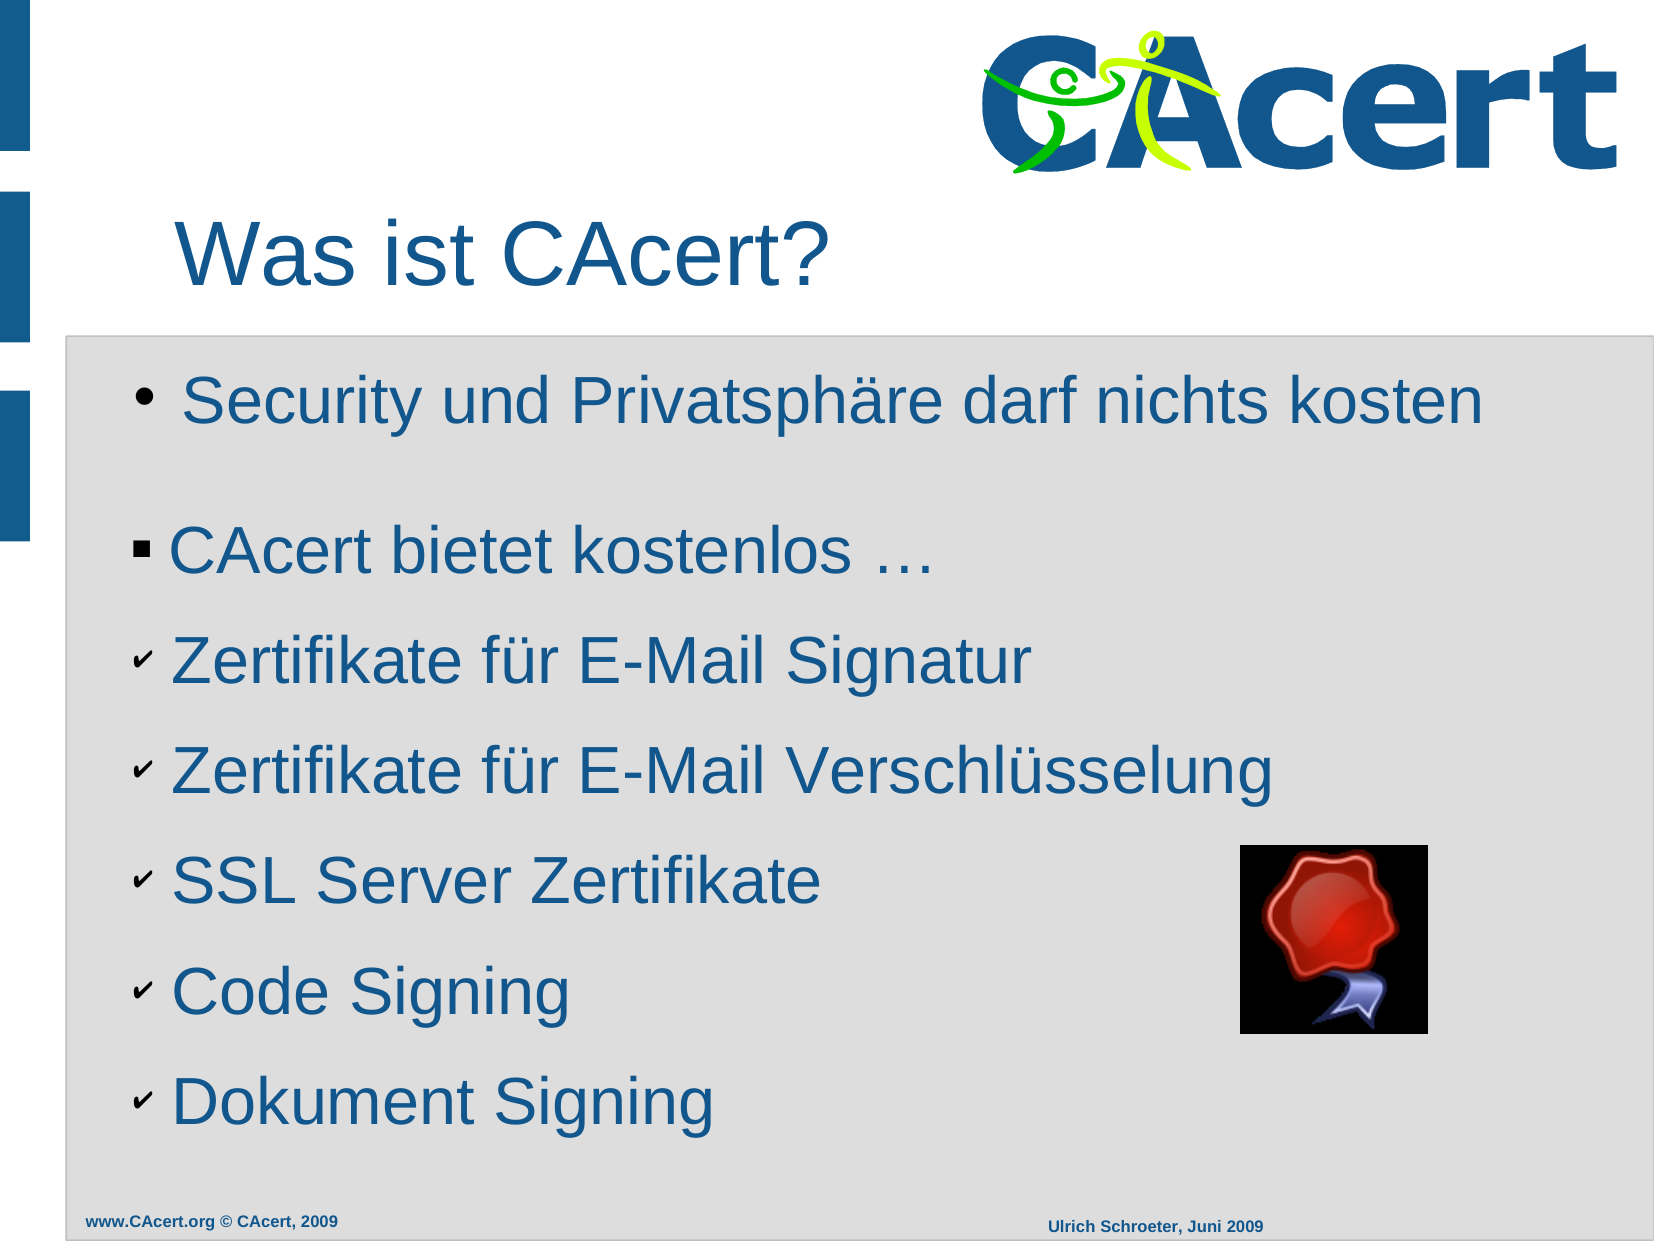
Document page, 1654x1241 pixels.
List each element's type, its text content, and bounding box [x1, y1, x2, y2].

picture [1240, 845, 1428, 1034]
text_box Was ist CAcert? [118, 195, 837, 313]
text_box Security und Privatsphäre darf nichts kosten CAcert bietet kostenlos … Zertifikate für E-Mail Signatur Zertifikate für E-Mail Verschlüsselung SSL Server Zertifikate Code Signing Dokument Signing [118, 355, 1494, 1147]
